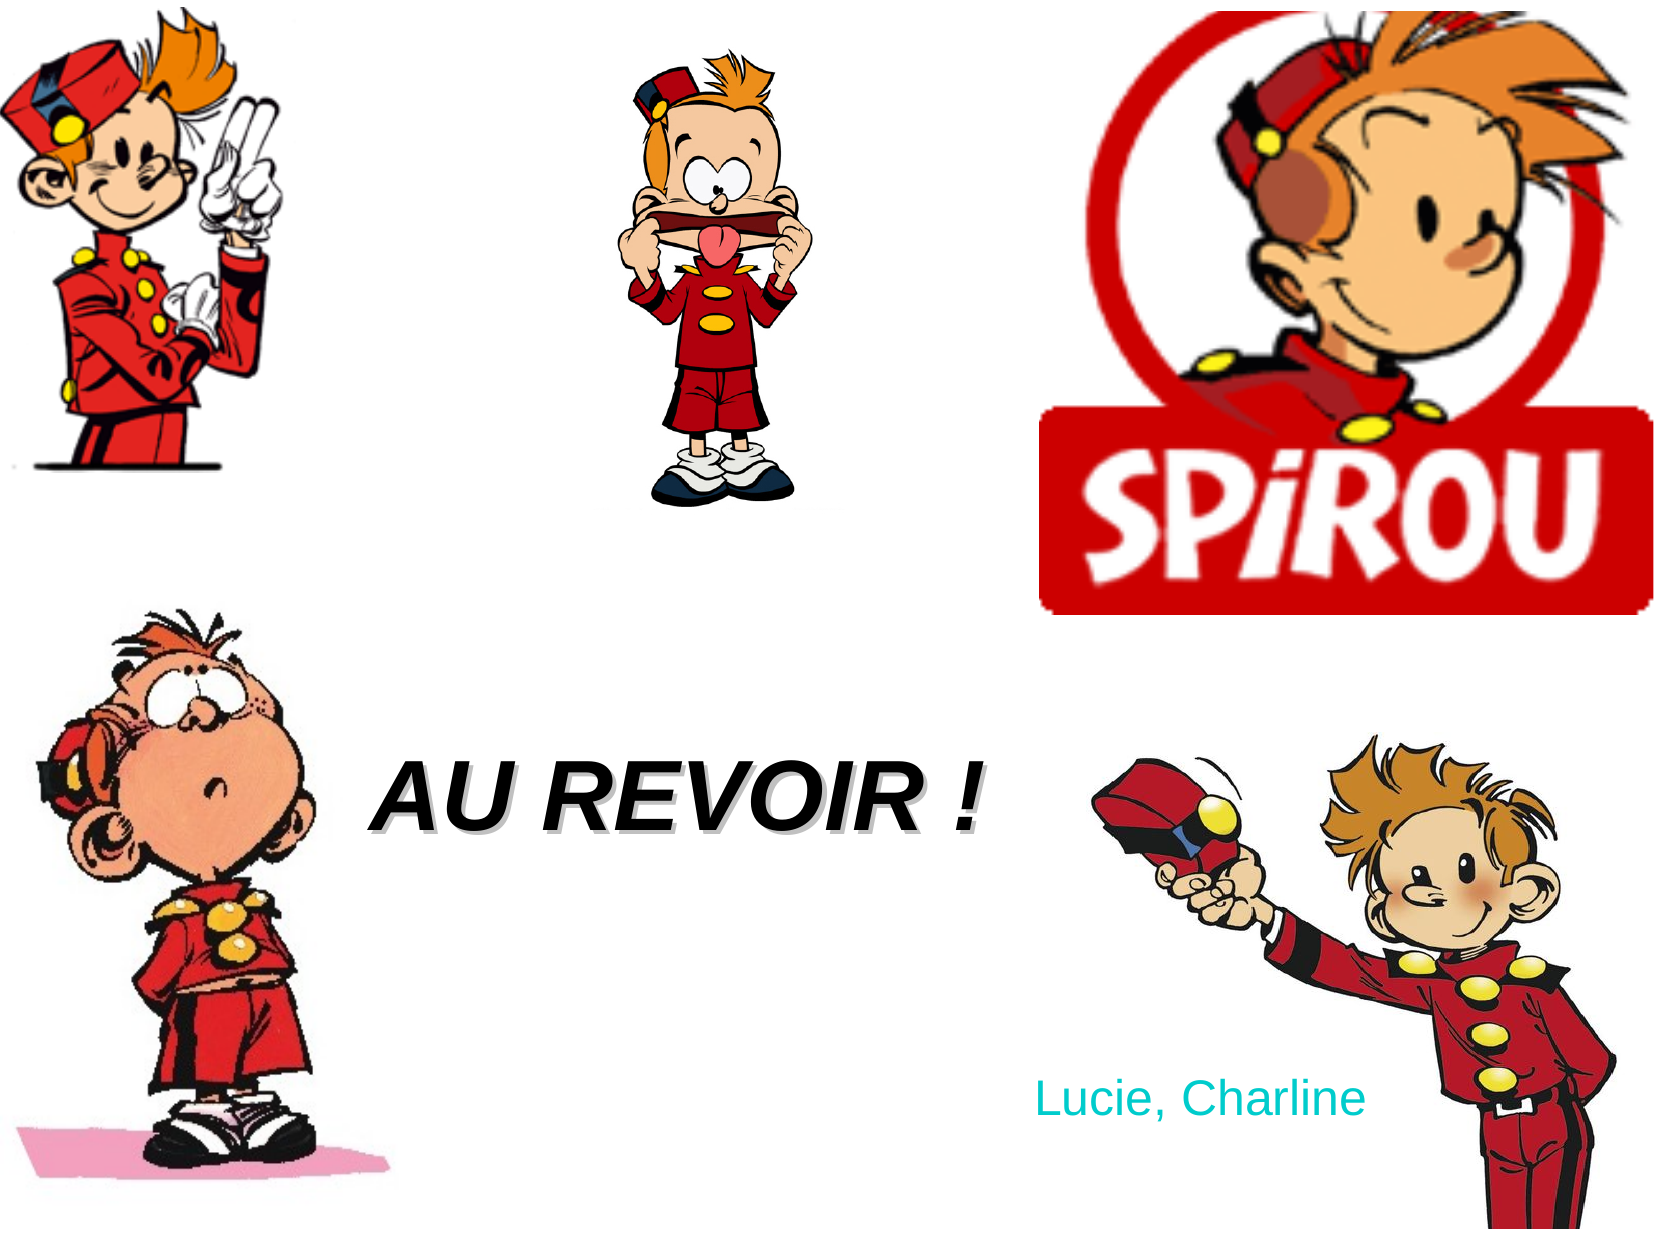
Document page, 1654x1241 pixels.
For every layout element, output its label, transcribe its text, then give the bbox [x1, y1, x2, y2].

picture [1086, 732, 1640, 1229]
picture [555, 35, 875, 520]
picture [0, 7, 296, 473]
picture [0, 566, 402, 1229]
text_box AU REVOIR ! [354, 732, 1111, 859]
text_box Lucie, Charline [779, 1062, 1382, 1190]
picture [1039, 11, 1654, 615]
